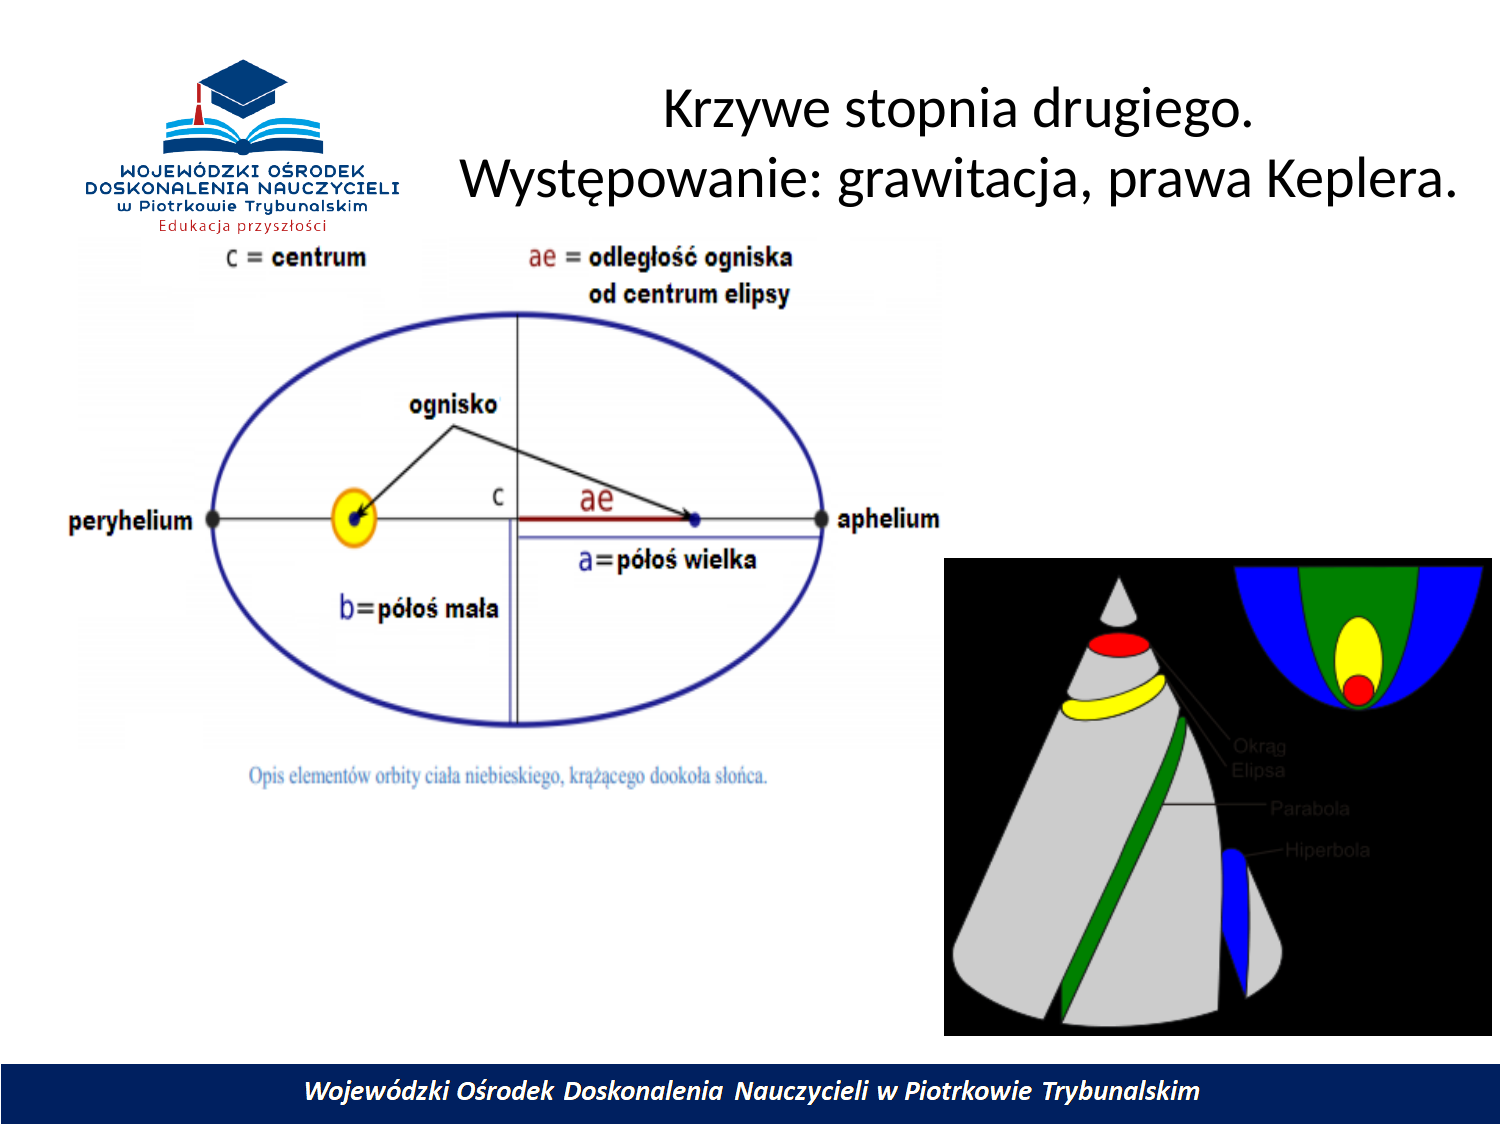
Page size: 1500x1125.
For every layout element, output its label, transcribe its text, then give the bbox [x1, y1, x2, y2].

title Krzywe stopnia drugiego. Występowanie: grawitacja, prawa Keplera. [419, 52, 1500, 225]
picture [59, 236, 1492, 1036]
